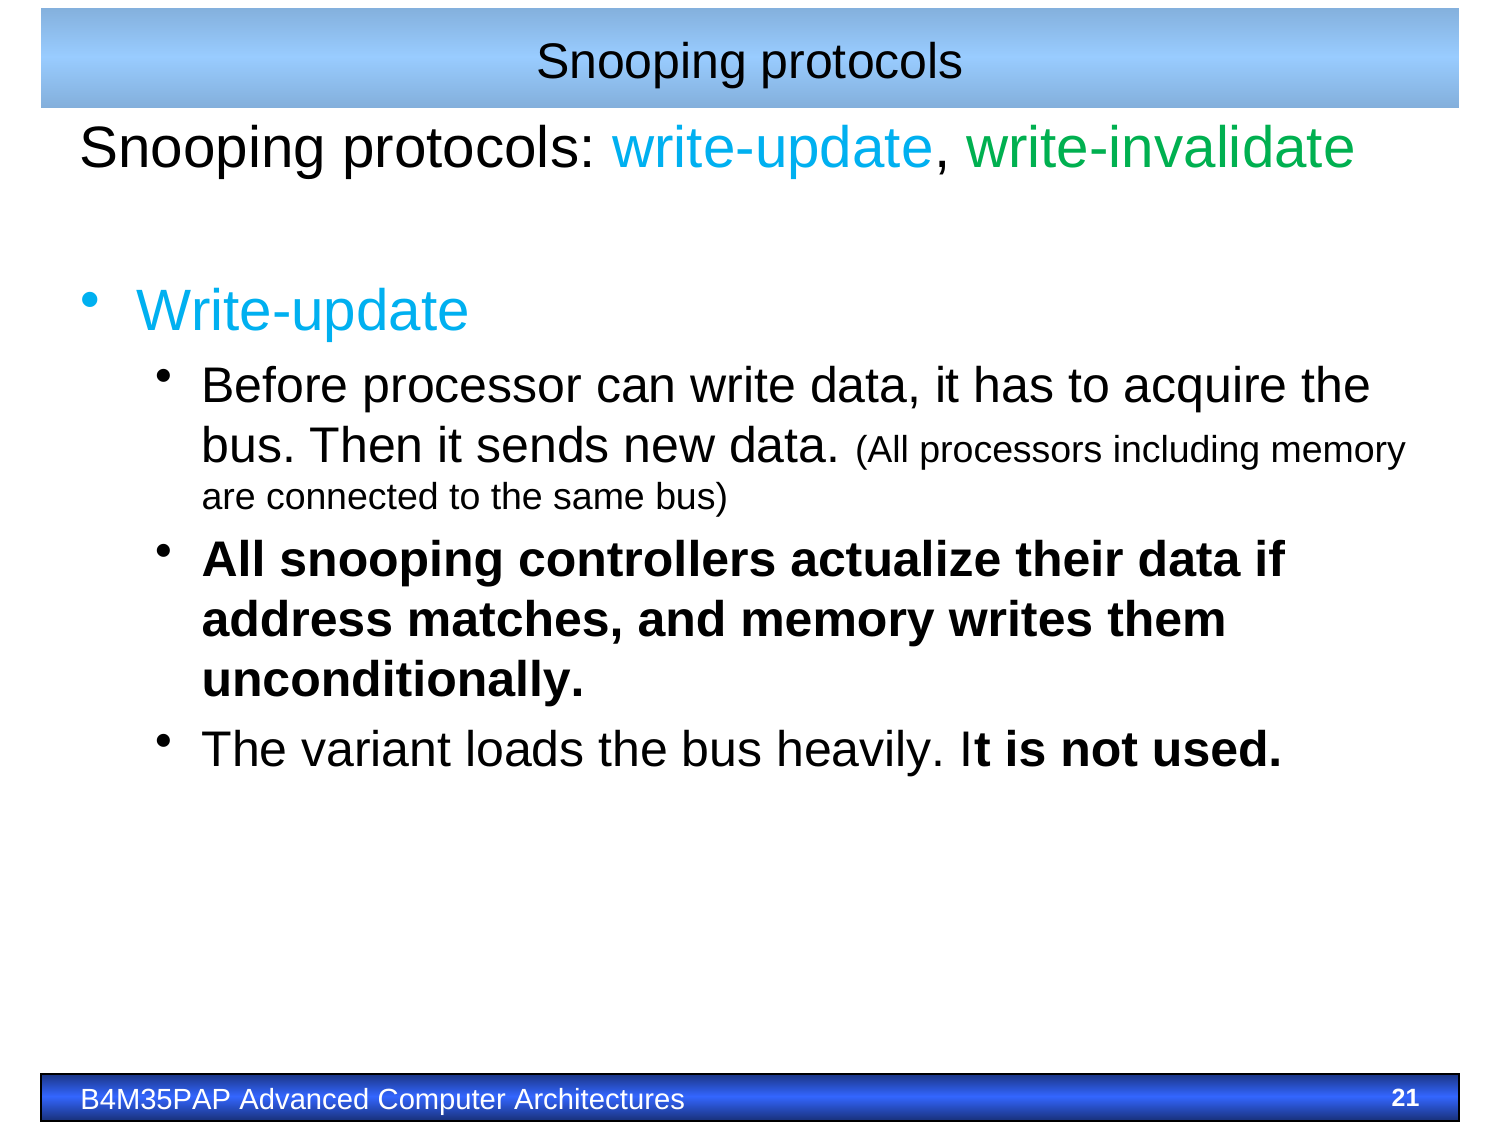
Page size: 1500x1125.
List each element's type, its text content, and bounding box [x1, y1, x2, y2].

list Snooping protocols: write-update, write-invalidate Write-update Before processor can write data, it has to acquire the bus. Then it sends new data. (All processors including memory are connected to the same bus) All snooping controllers actualize their data if address matches, and memory writes them unconditionally. The variant loads the bus heavily. It is not used. [64, 108, 1436, 1000]
title Snooping protocols [41, 8, 1459, 108]
